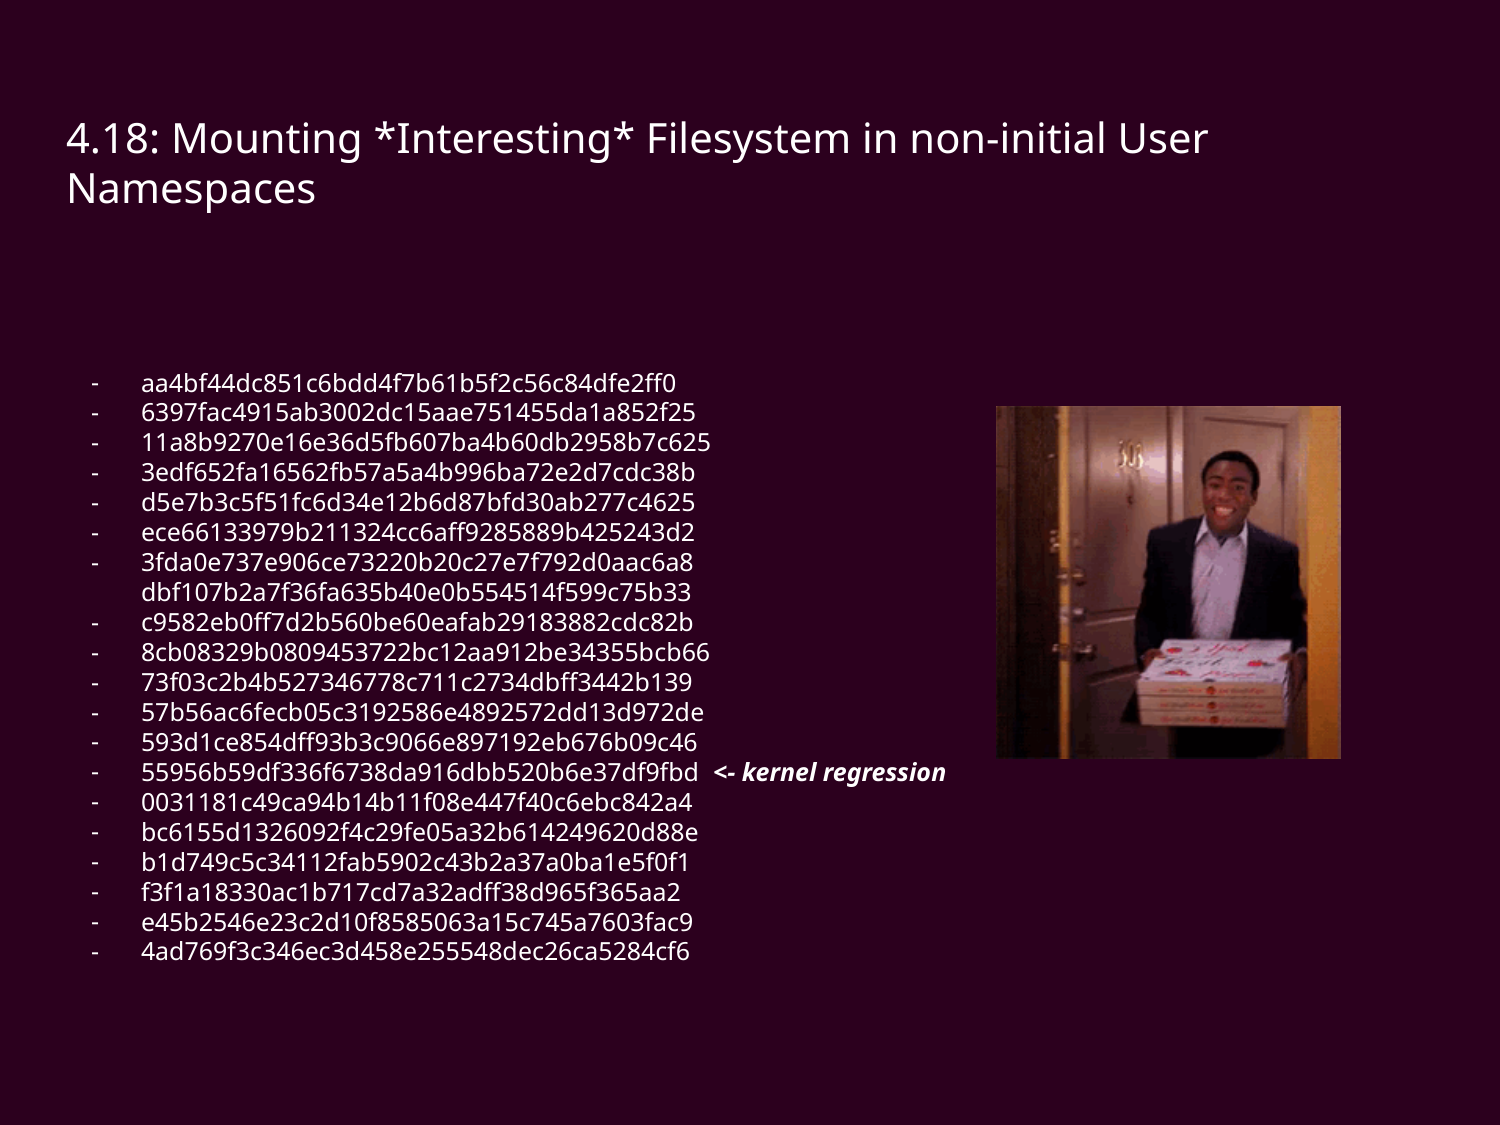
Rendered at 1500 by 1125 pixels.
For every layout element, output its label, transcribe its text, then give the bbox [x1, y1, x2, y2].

text_box 4.18: Mounting *Interesting* Filesystem in non-initial User Namespaces [51, 97, 1449, 223]
text_box aa4bf44dc851c6bdd4f7b61b5f2c56c84dfe2ff0 6397fac4915ab3002dc15aae751455da1a852f25 11a8b9270e16e36d5fb607ba4b60db2958b7c625 3edf652fa16562fb57a5a4b996ba72e2d7cdc38b d5e7b3c5f51fc6d34e12b6d87bfd30ab277c4625 ece66133979b211324cc6aff9285889b425243d2 3fda0e737e906ce73220b20c27e7f792d0aac6a8 dbf107b2a7f36fa635b40e0b554514f599c75b33 c9582eb0ff7d2b560be60eafab29183882cdc82b 8cb08329b0809453722bc12aa912be34355bcb66 73f03c2b4b527346778c711c2734dbff3442b139 57b56ac6fecb05c3192586e4892572dd13d972de 593d1ce854dff93b3c9066e897192eb676b09c46 55956b59df336f6738da916dbb520b6e37df9fbd <- kernel regression 0031181c49ca94b14b11f08e447f40c6ebc842a4 bc6155d1326092f4c29fe05a32b614249620d88e b1d749c5c34112fab5902c43b2a37a0ba1e5f0f1 f3f1a18330ac1b717cd7a32adff38d965f365aa2 e45b2546e23c2d10f8585063a15c745a7603fac9 4ad769f3c346ec3d458e255548dec26ca5284cf6 [51, 224, 1440, 1109]
picture [996, 406, 1341, 759]
